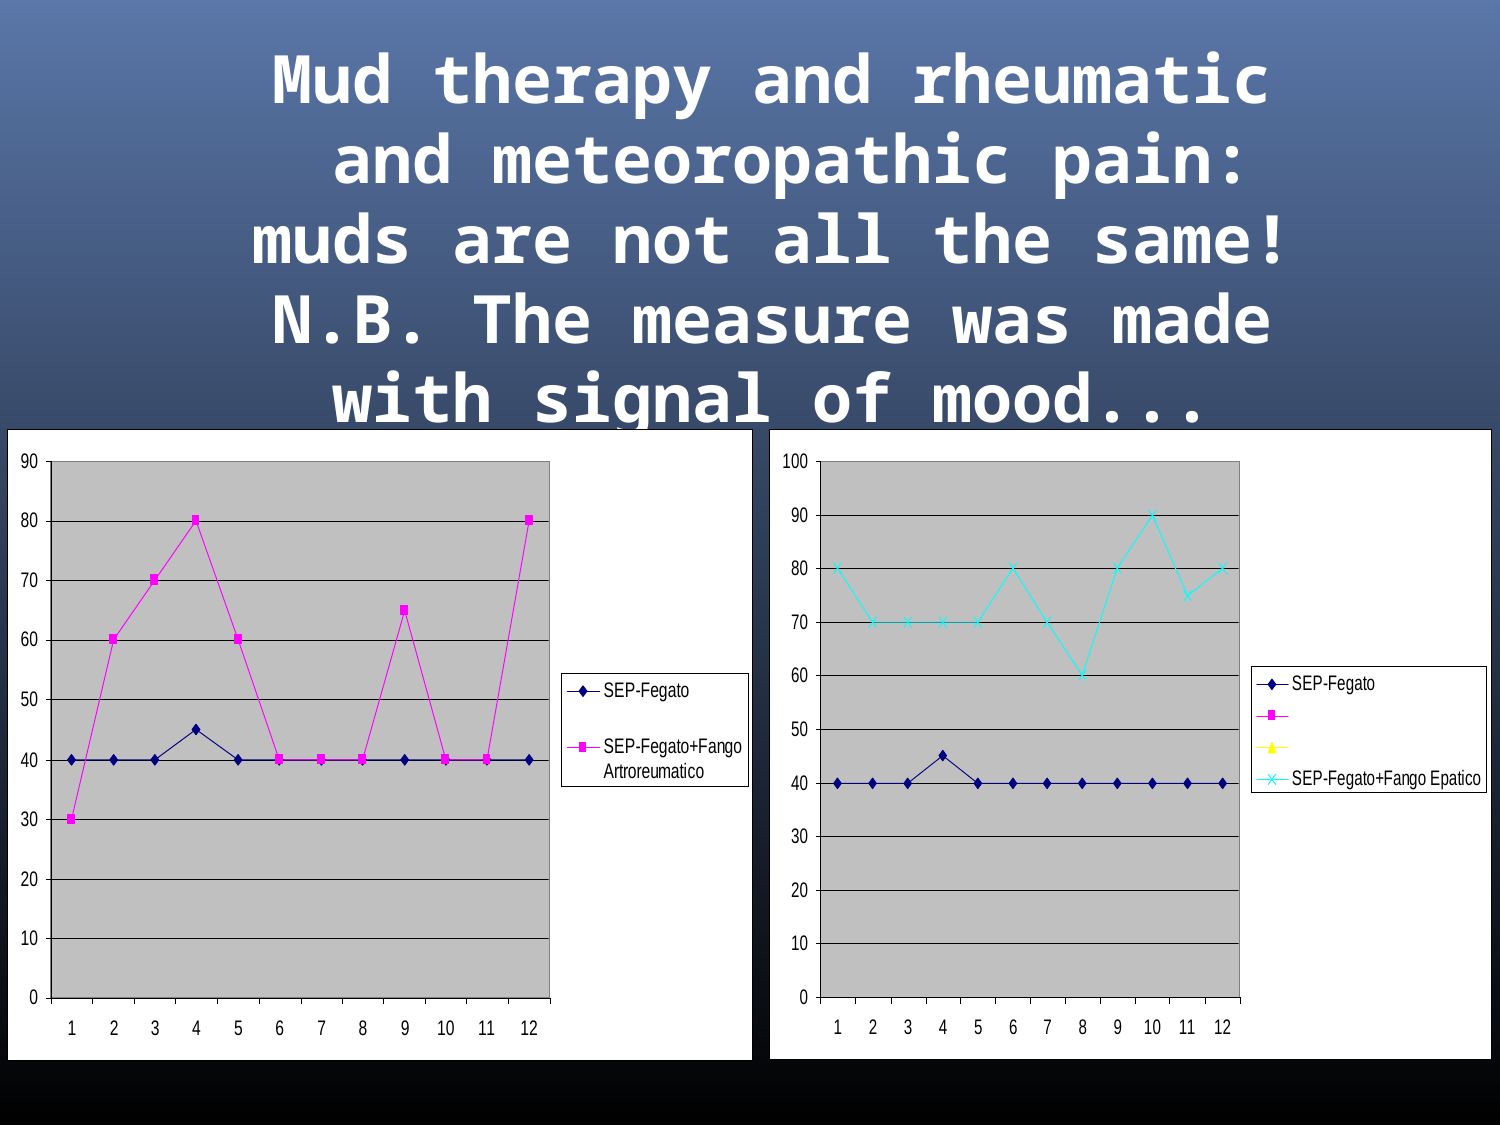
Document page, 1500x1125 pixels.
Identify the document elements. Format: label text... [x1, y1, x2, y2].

chart [0, 420, 761, 1070]
chart [762, 420, 1499, 1069]
text_box Mud therapy and rheumatic and meteoropathic pain: muds are not all the same! N.B. The measure was made with signal of mood... [236, 28, 1309, 405]
